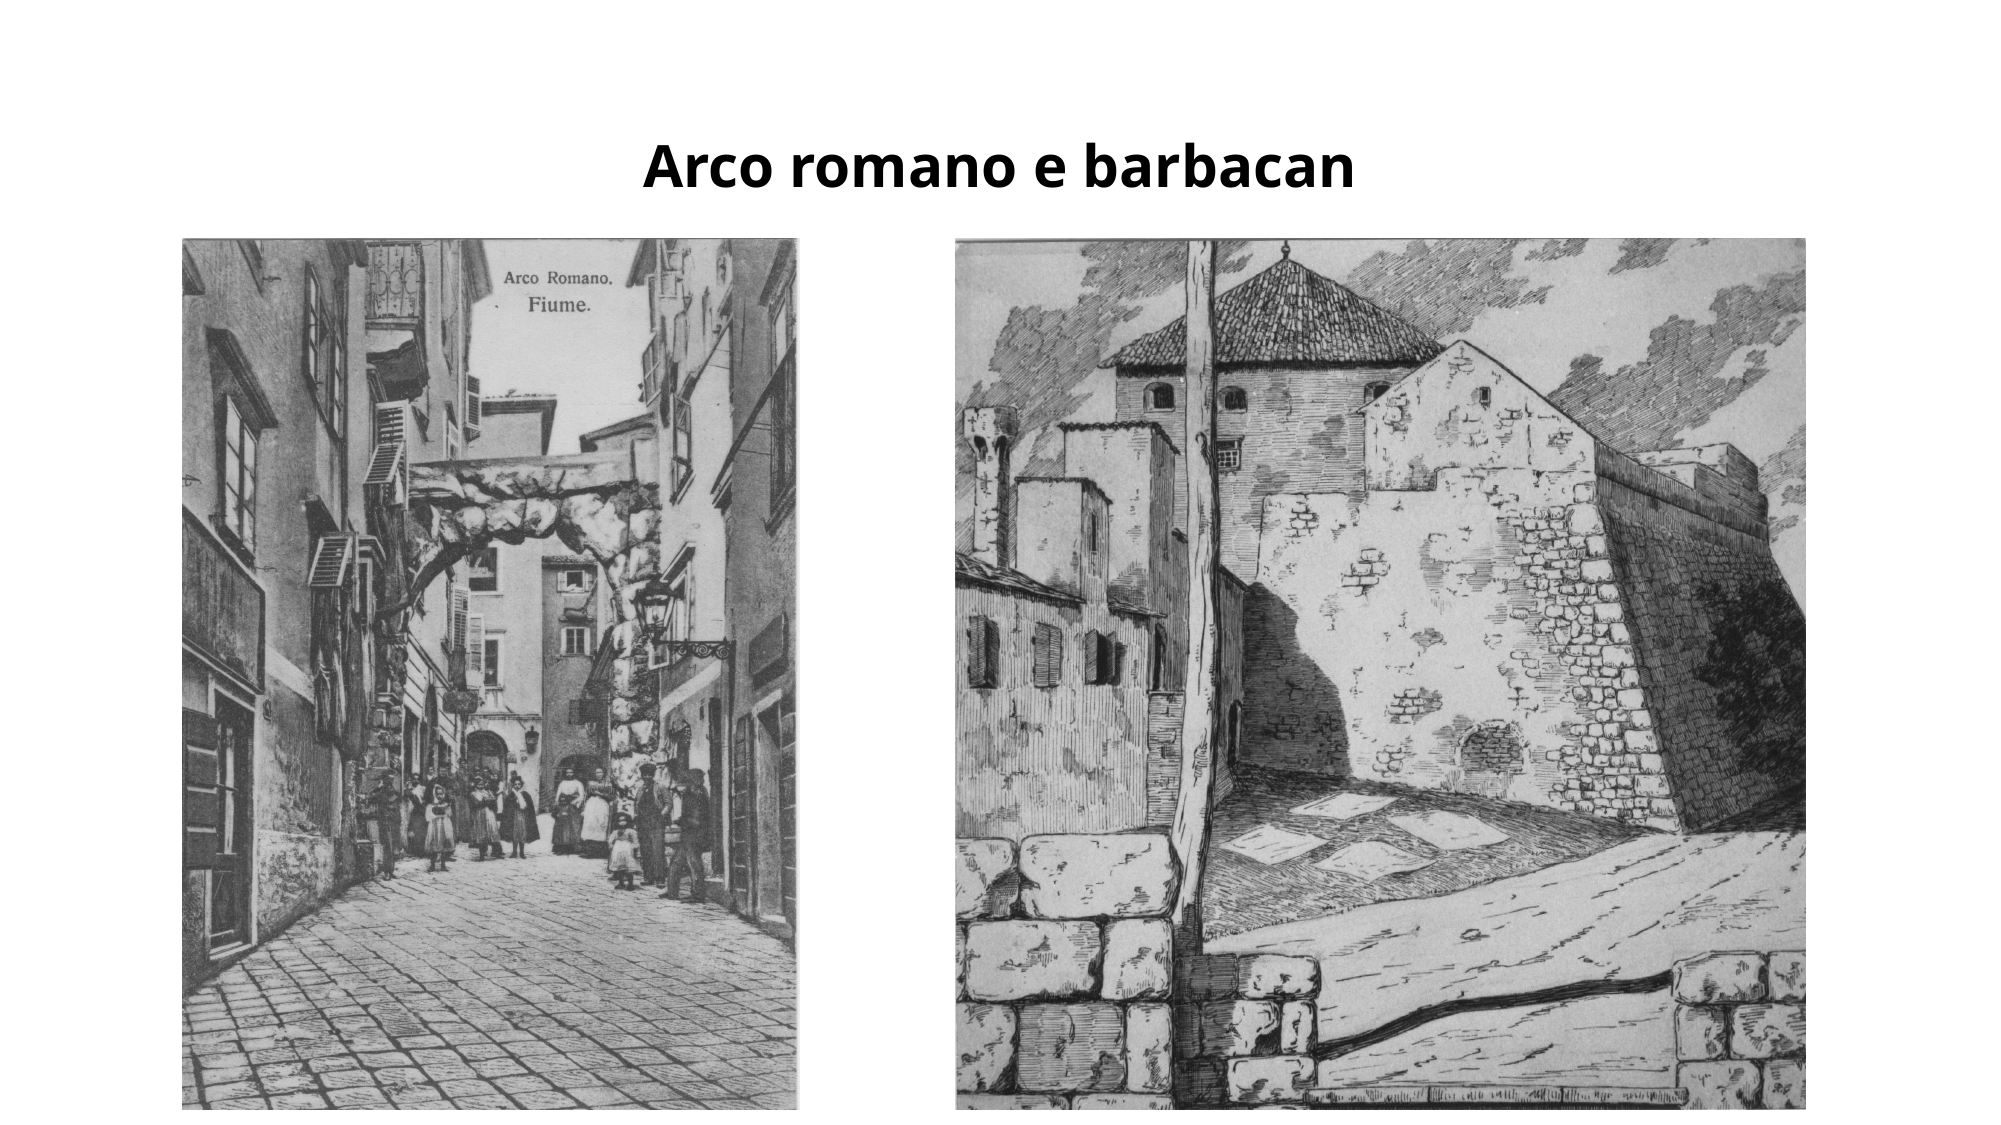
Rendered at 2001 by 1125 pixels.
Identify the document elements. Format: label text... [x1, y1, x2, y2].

title Arco romano e barbacan [137, 59, 1863, 278]
picture [182, 238, 800, 1110]
picture [955, 238, 1806, 1110]
